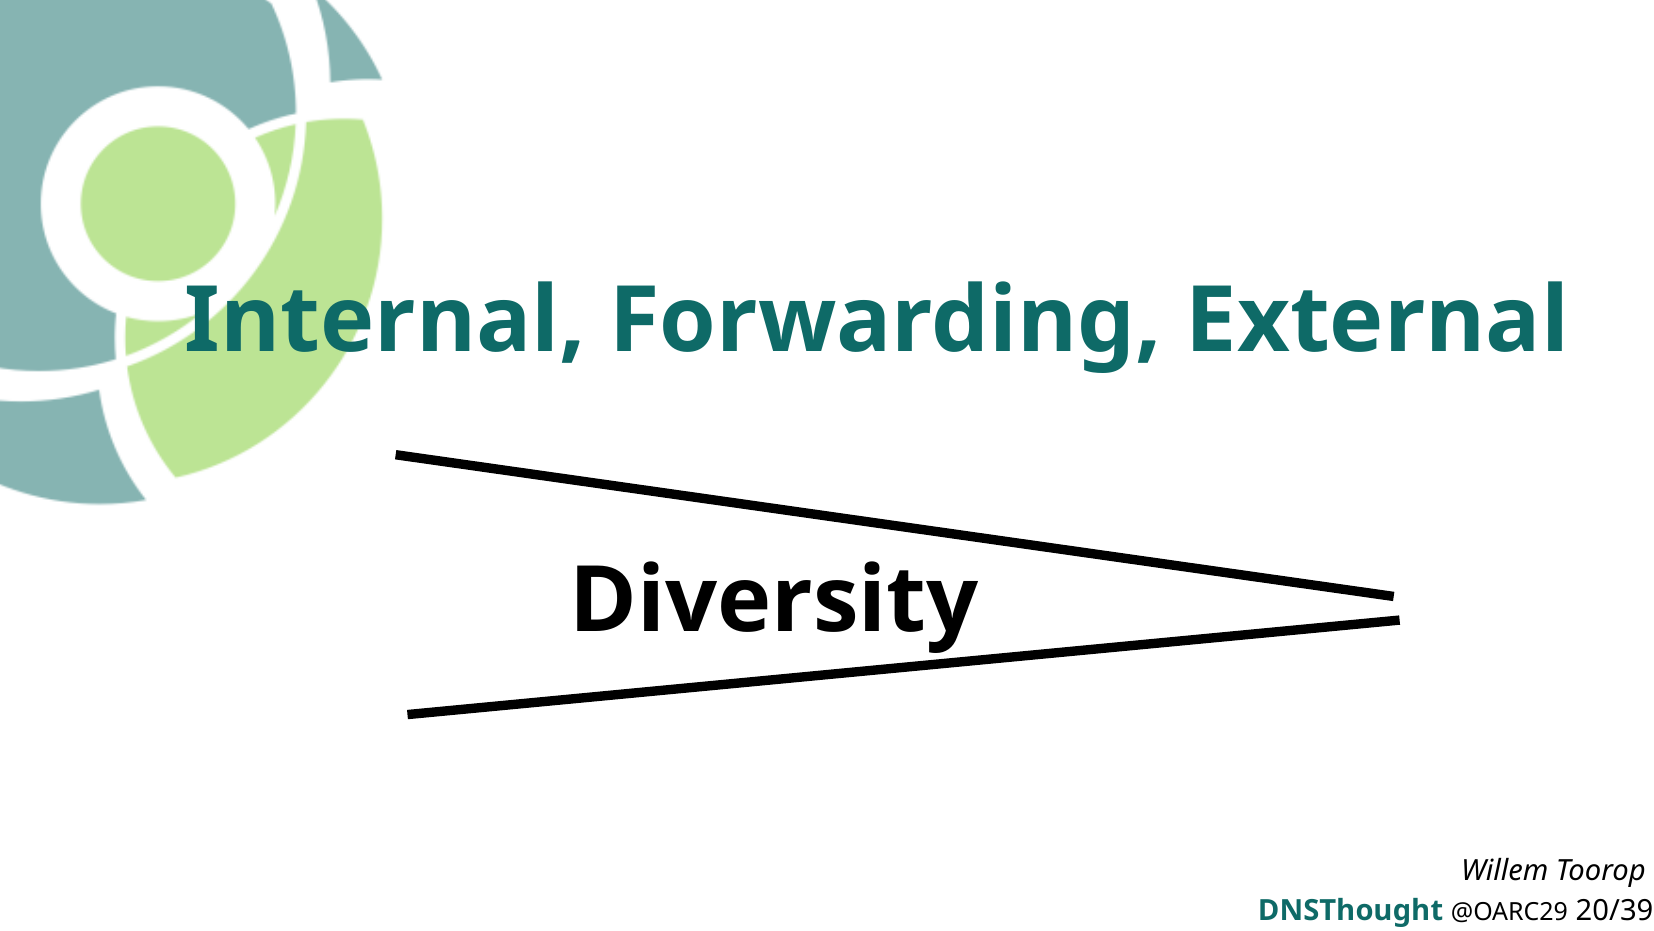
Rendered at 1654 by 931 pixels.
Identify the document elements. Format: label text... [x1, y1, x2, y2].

text_box Diversity [555, 525, 1288, 752]
picture [0, 0, 452, 564]
title Internal, Forwarding, External [82, 237, 1571, 394]
